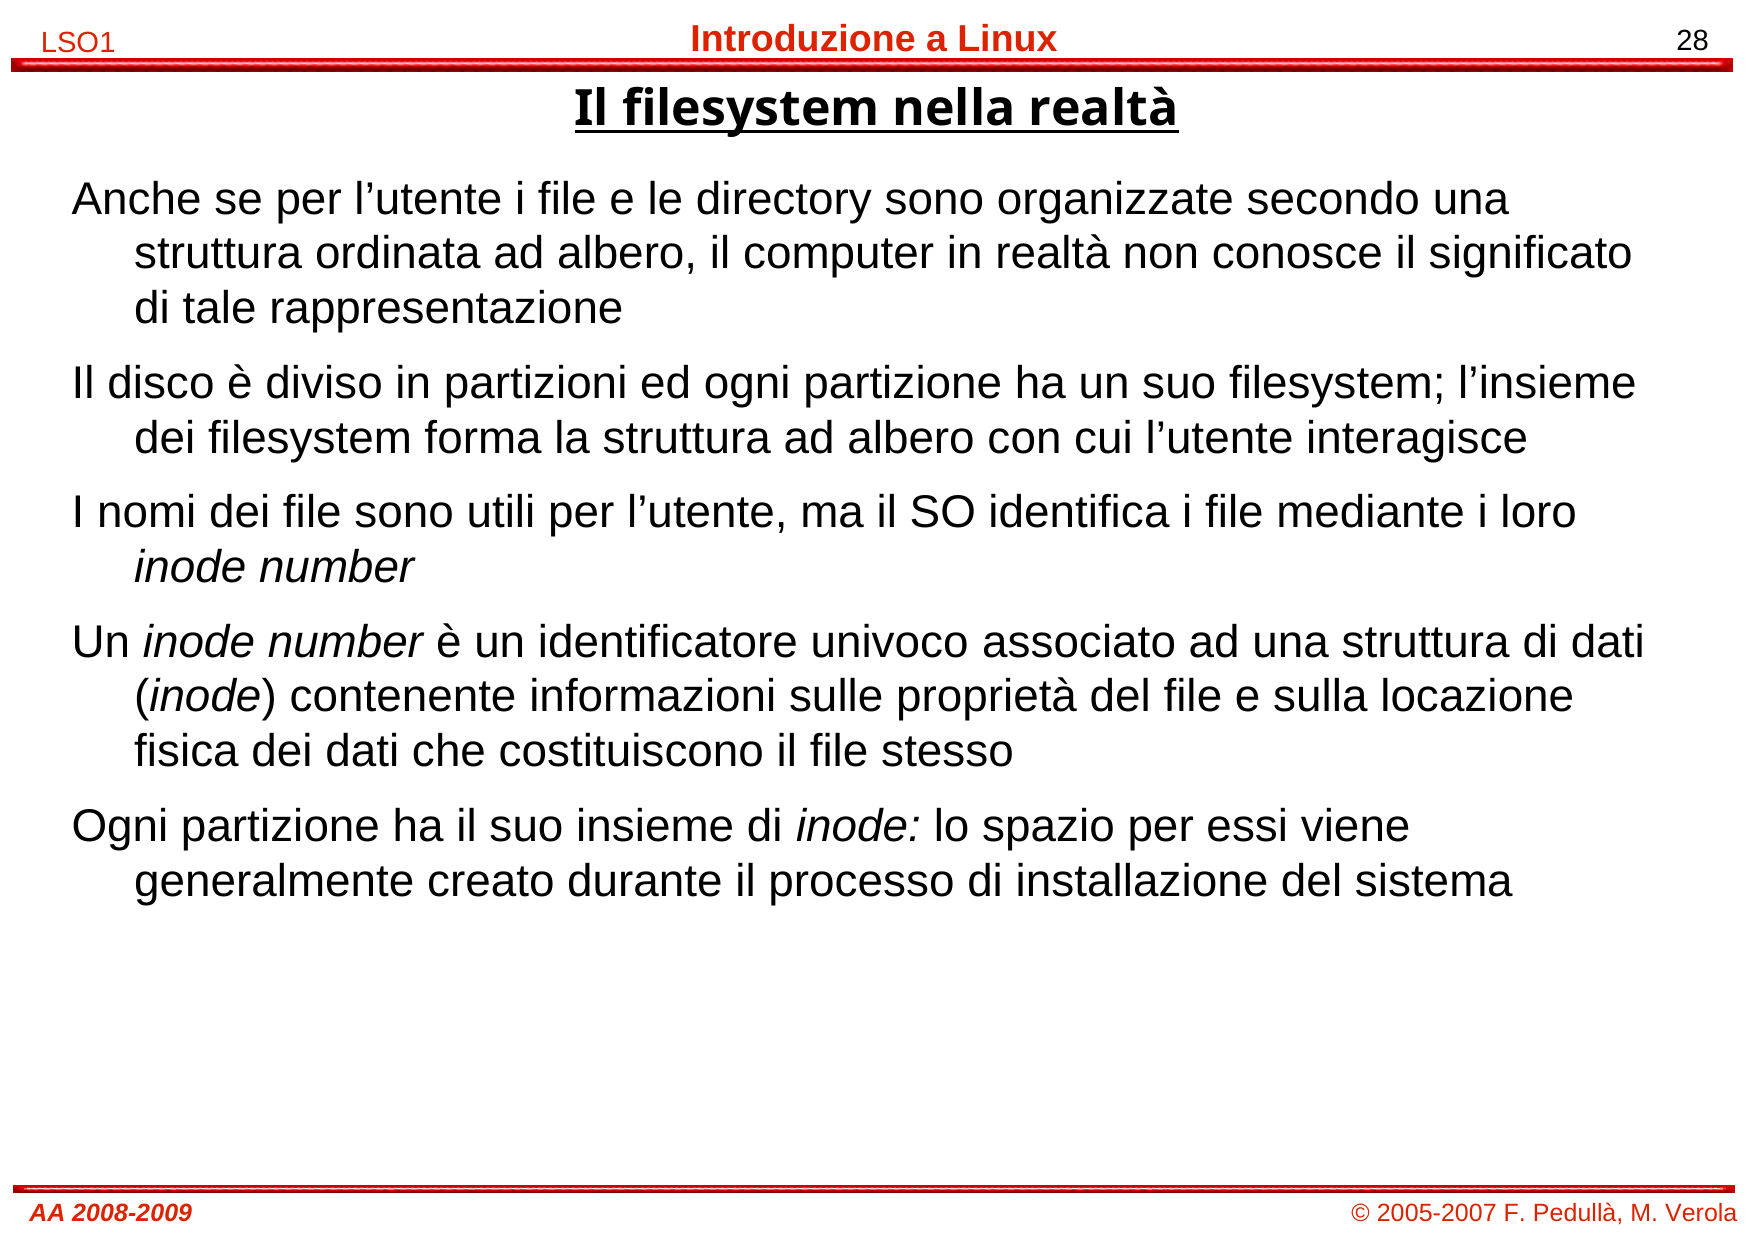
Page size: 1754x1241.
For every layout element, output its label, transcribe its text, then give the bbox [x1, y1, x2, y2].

picture [11, 58, 1733, 72]
picture [13, 1185, 1735, 1193]
list Anche se per l’utente i file e le directory sono organizzate secondo una struttura ordinata ad albero, il computer in realtà non conosce il significato di tale rappresentazione Il disco è diviso in partizioni ed ogni partizione ha un suo filesystem; l’insieme dei filesystem forma la struttura ad albero con cui l’utente interagisce I nomi dei file sono utili per l’utente, ma il SO identifica i file mediante i loro inode number Un inode number è un identificatore univoco associato ad una struttura di dati (inode) contenente informazioni sulle proprietà del file e sulla locazione fisica dei dati che costituiscono il file stesso Ogni partizione ha il suo insieme di inode: lo spazio per essi viene generalmente creato durante il processo di installazione del sistema [56, 161, 1694, 1054]
title Il filesystem nella realtà [40, 61, 1714, 156]
